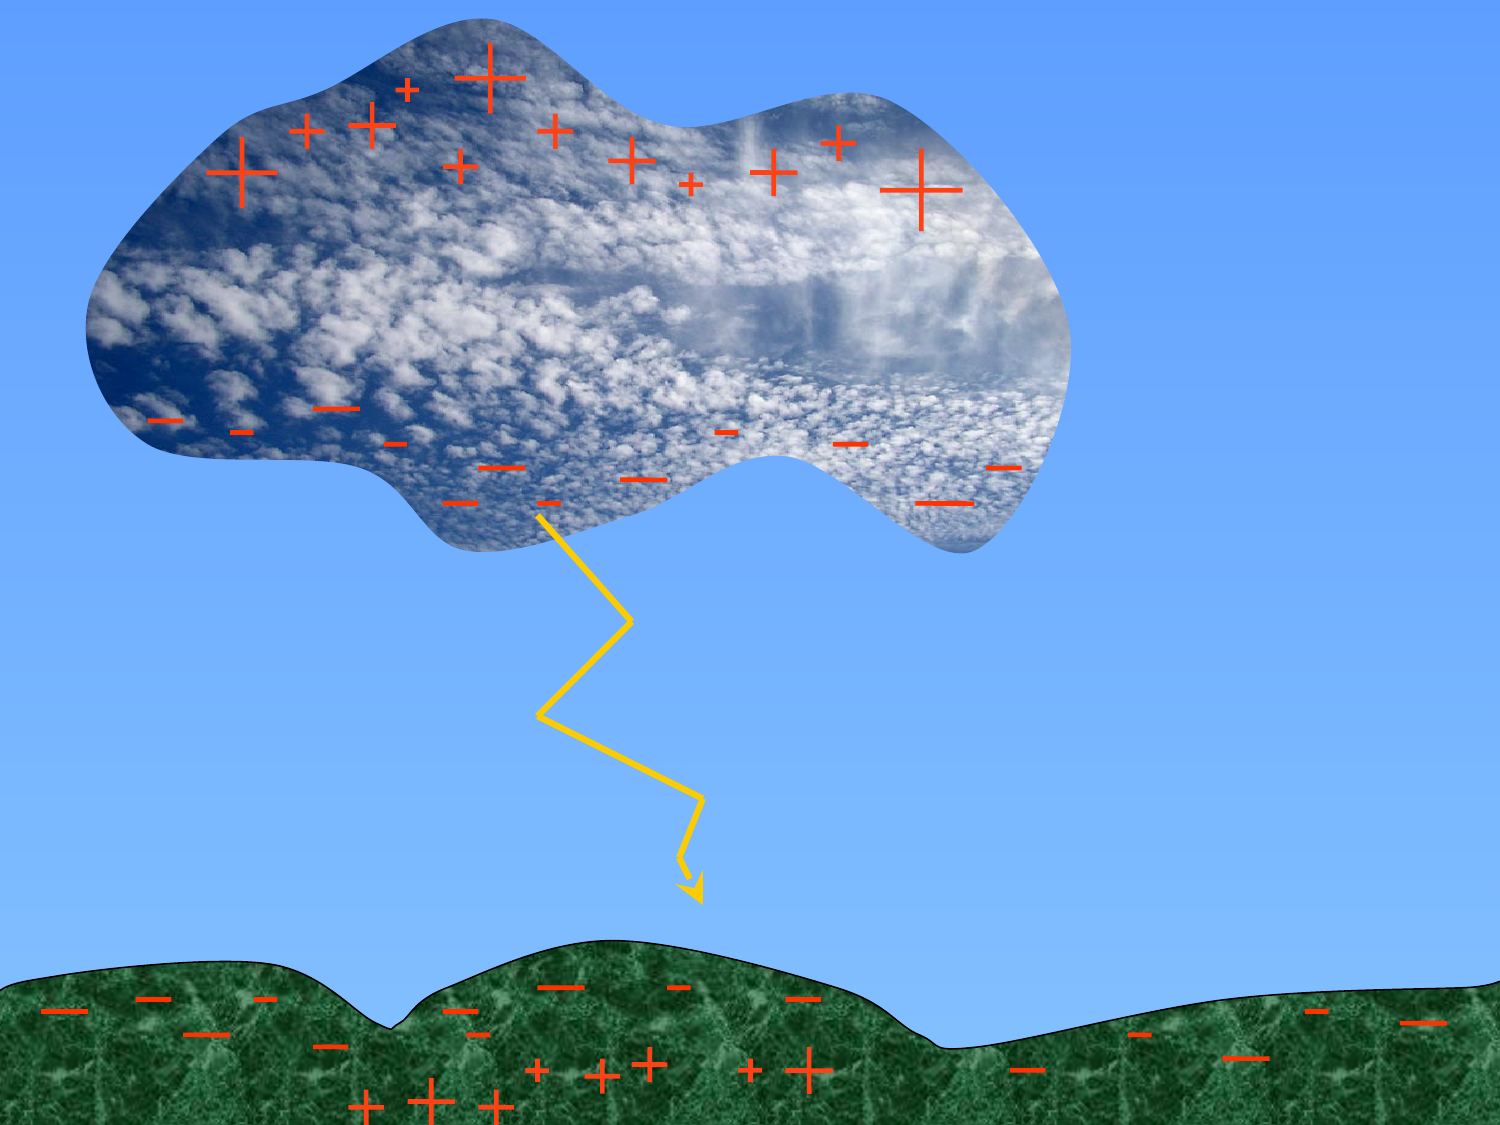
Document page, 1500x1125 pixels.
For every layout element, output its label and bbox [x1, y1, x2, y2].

text_box [0, 940, 1500, 1125]
text_box [85, 18, 1071, 554]
